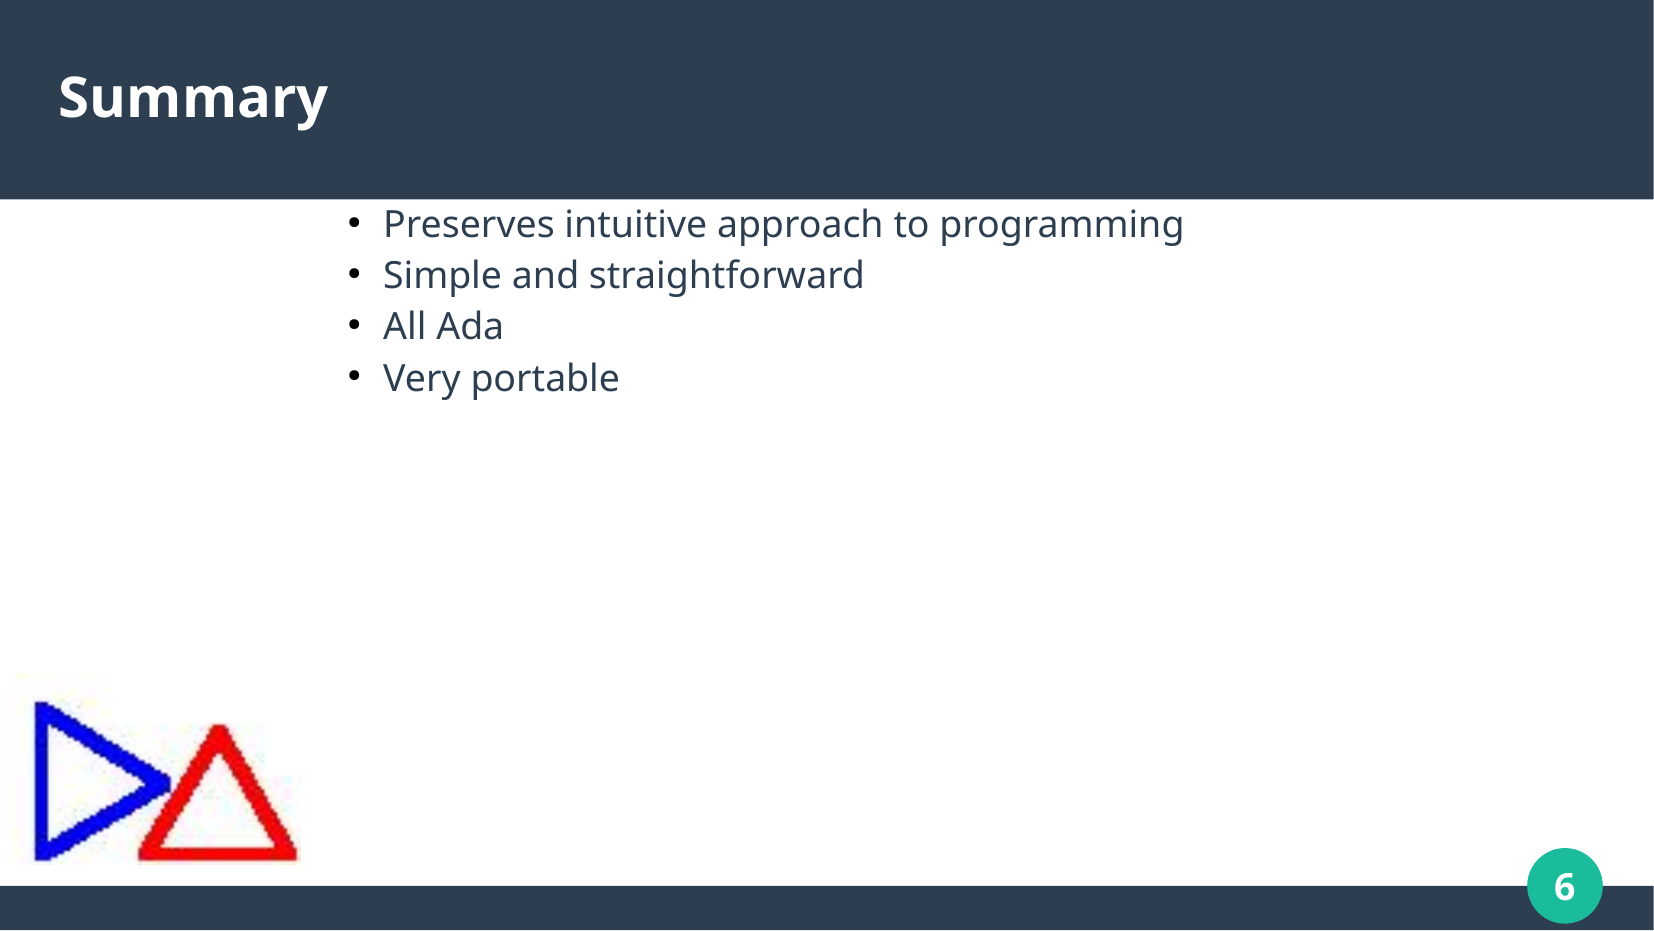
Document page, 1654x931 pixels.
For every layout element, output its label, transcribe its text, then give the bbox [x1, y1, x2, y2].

picture [7, 674, 301, 865]
title Summary [59, 37, 1595, 156]
text_box Preserves intuitive approach to programming Simple and straightforward All Ada Very portable [332, 190, 1201, 410]
